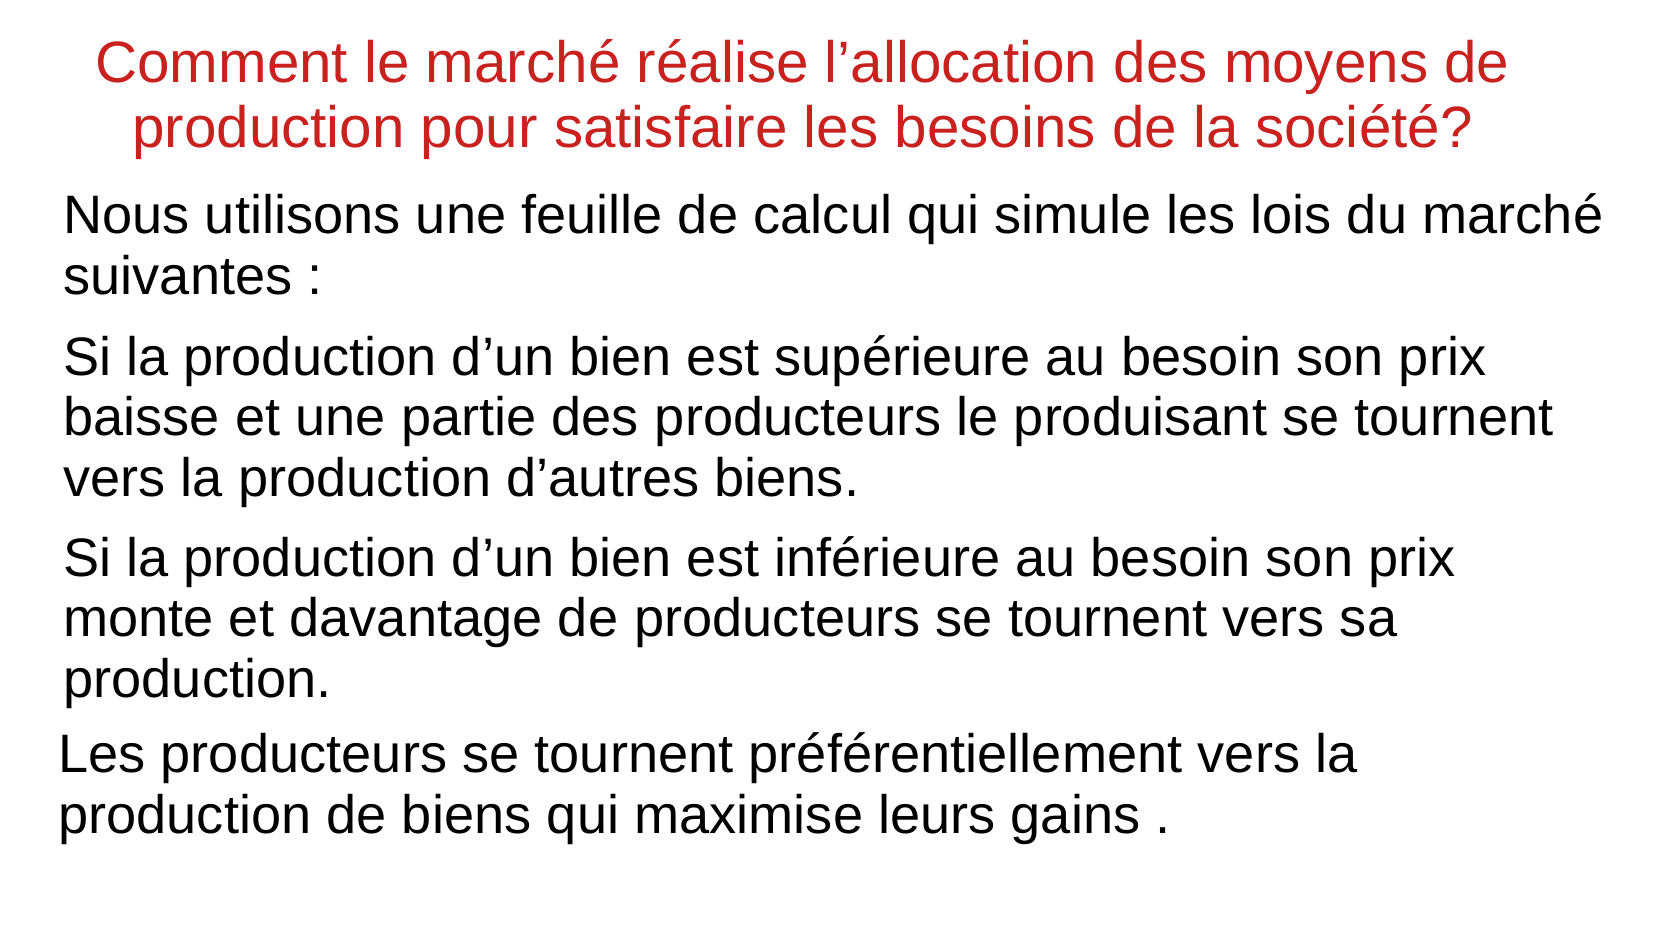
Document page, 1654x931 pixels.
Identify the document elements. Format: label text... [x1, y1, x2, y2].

text_box Les producteurs se tournent préférentiellement vers la production de biens qui maximise leurs gains . [43, 716, 1625, 871]
text_box Nous utilisons une feuille de calcul qui simule les lois du marché suivantes : [48, 177, 1630, 314]
title Comment le marché réalise l’allocation des moyens de production pour satisfaire les besoins de la société? [82, 0, 1525, 177]
text_box Si la production d’un bien est supérieure au besoin son prix baisse et une partie des producteurs le produisant se tournent vers la production d’autres biens. [48, 318, 1630, 519]
text_box Si la production d’un bien est inférieure au besoin son prix monte et davantage de producteurs se tournent vers sa production. [48, 519, 1630, 745]
